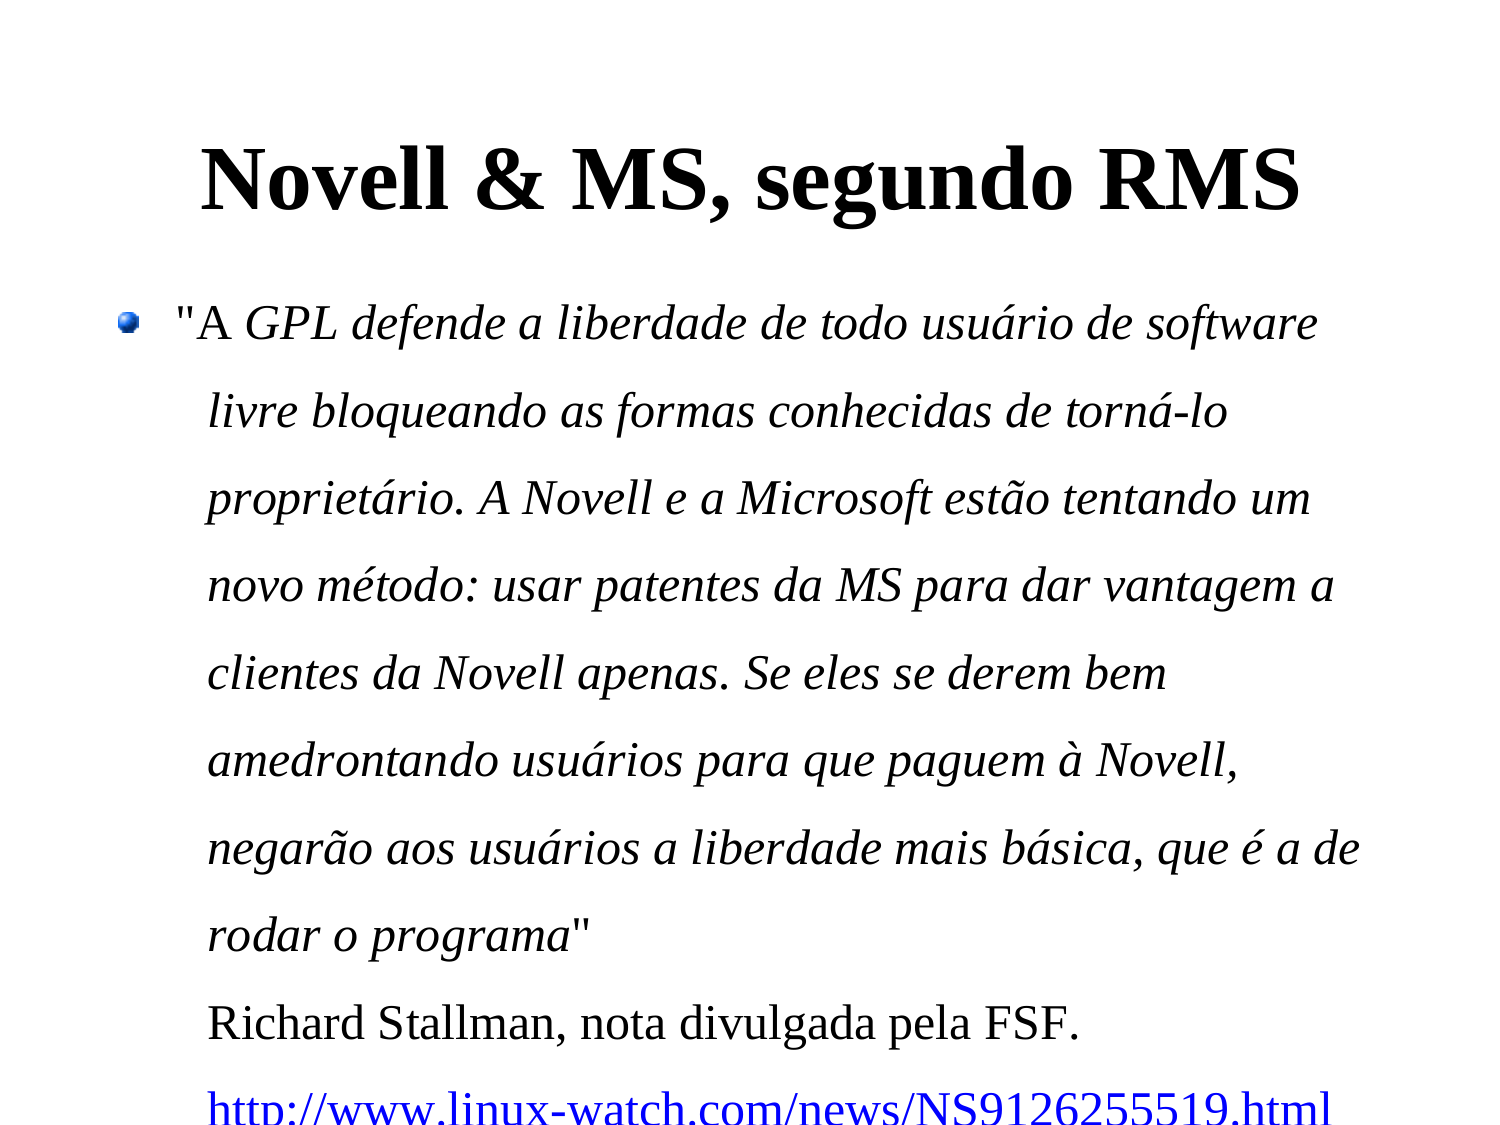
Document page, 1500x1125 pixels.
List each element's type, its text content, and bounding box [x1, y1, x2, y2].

text_box "A GPL defende a liberdade de todo usuário de software livre bloqueando as formas conhecidas de torná-lo proprietário. A Novell e a Microsoft estão tentando um novo método: usar patentes da MS para dar vantagem a clientes da Novell apenas. Se eles se derem bem amedrontando usuários para que paguem à Novell, negarão aos usuários a liberdade mais básica, que é a de rodar o programa" Richard Stallman, nota divulgada pela FSF. http://www.linux-watch.com/news/NS9126255519.html [103, 255, 1421, 1058]
title Novell & MS, segundo RMS [87, 52, 1416, 307]
